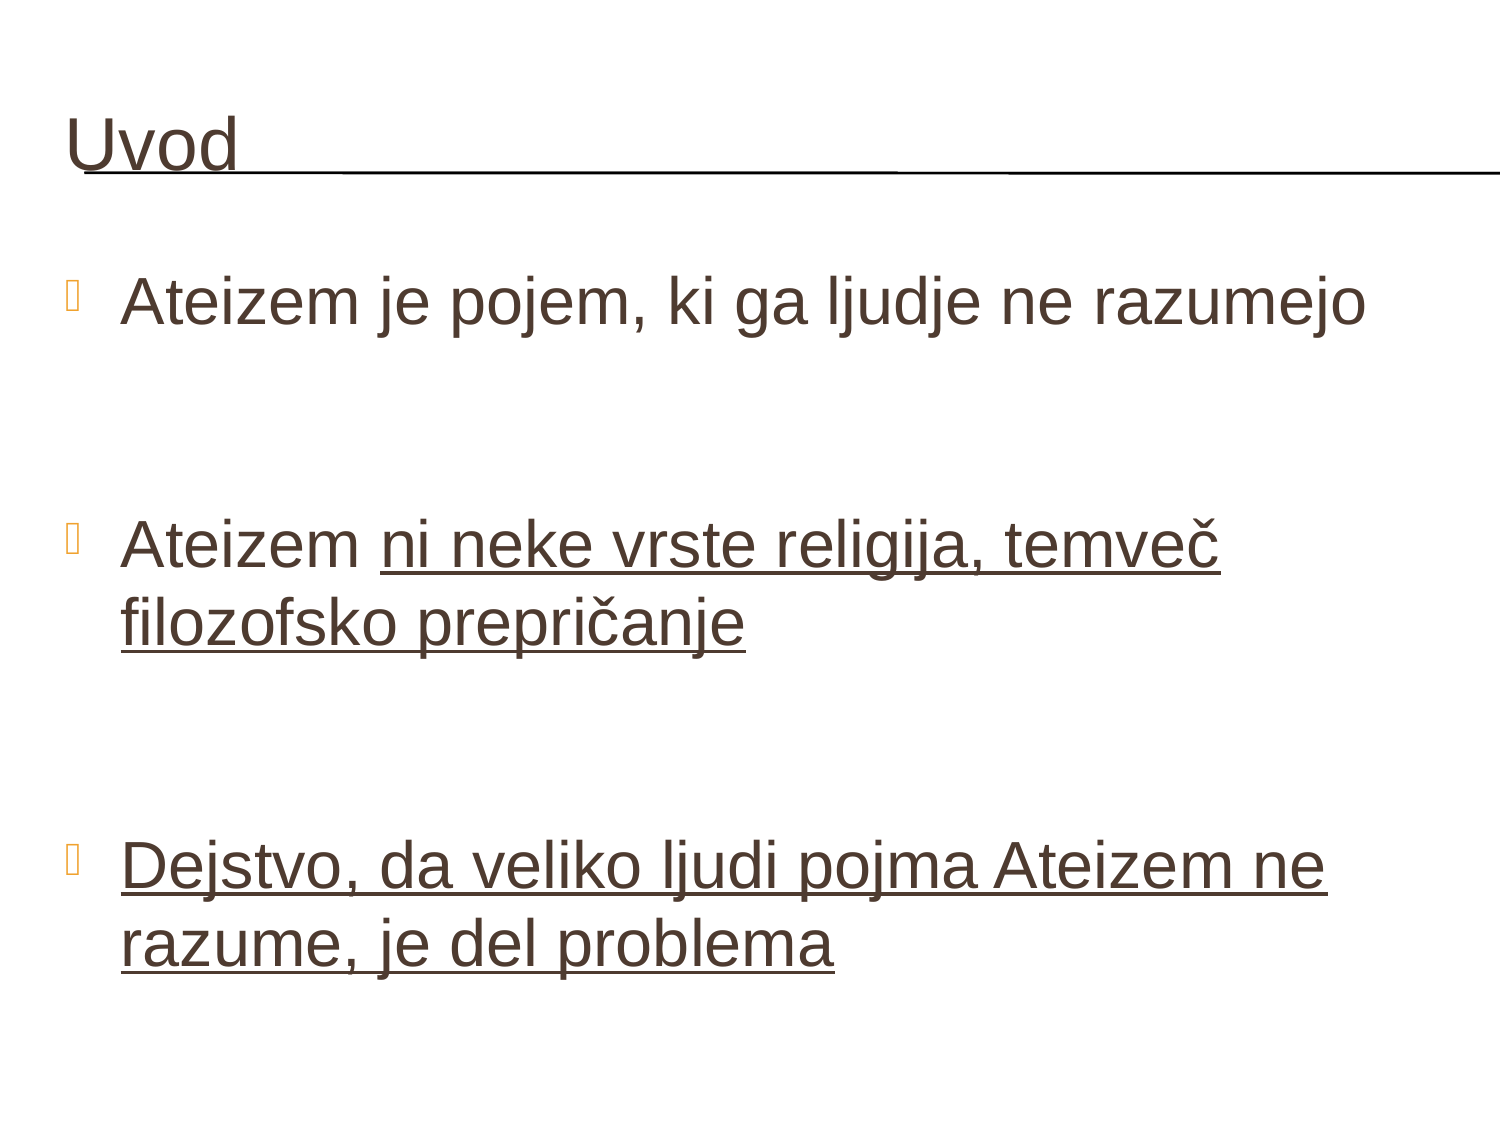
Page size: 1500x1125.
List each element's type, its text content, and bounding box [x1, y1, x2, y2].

text_box Ateizem je pojem, ki ga ljudje ne razumejo Ateizem ni neke vrste religija, temveč filozofsko prepričanje Dejstvo, da veliko ljudi pojma Ateizem ne razume, je del problema [49, 254, 1475, 998]
title Uvod [50, 75, 1475, 213]
